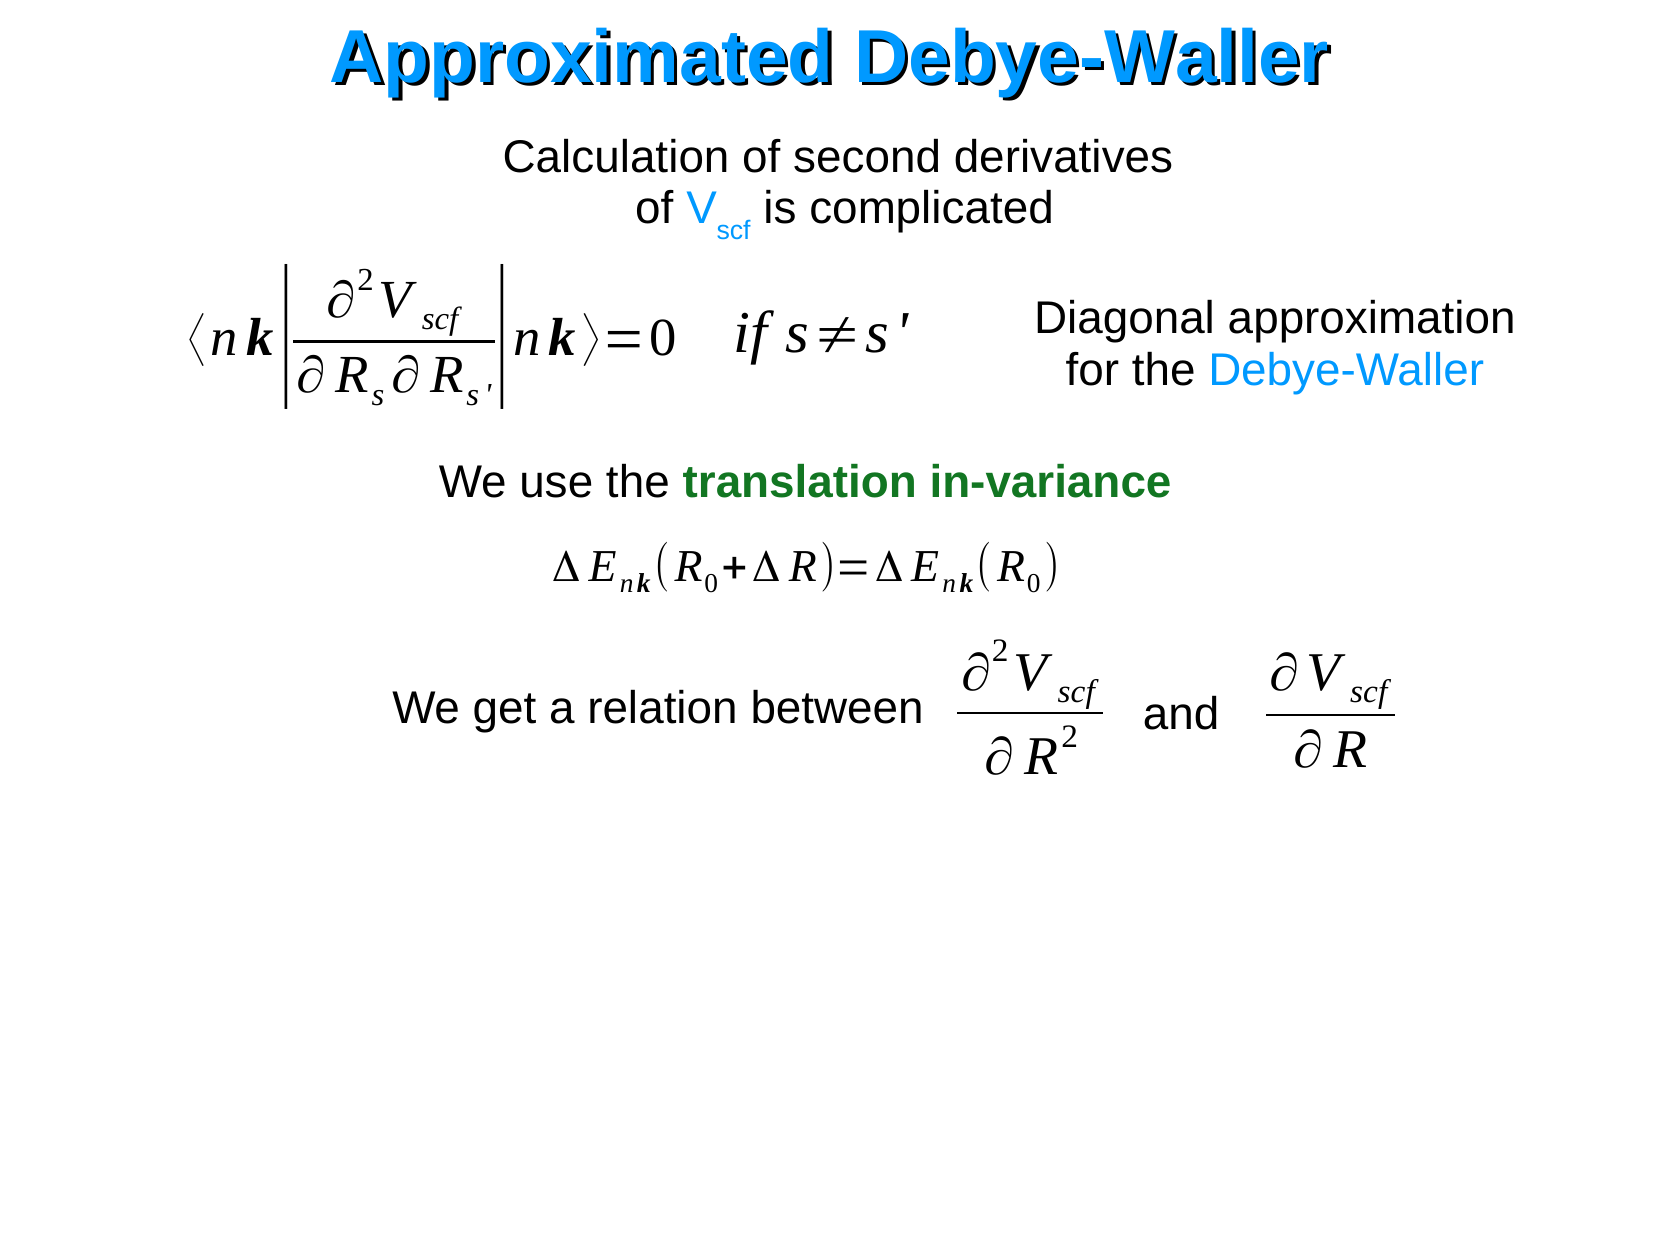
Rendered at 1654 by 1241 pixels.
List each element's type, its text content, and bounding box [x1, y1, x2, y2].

text_box Calculation of second derivatives of Vscf is complicated [459, 123, 1231, 241]
text_box We get a relation between [279, 675, 1051, 736]
text_box We use the translation in-variance [420, 448, 1191, 510]
text_box Approximated Debye-Waller [315, 0, 1345, 136]
chart [544, 539, 1066, 598]
chart [180, 261, 684, 413]
chart [725, 300, 921, 367]
text_box Diagonal approximation for the Debye-Waller [945, 285, 1606, 402]
chart [1257, 641, 1406, 780]
chart [948, 633, 1114, 787]
text_box and [1128, 681, 1257, 742]
